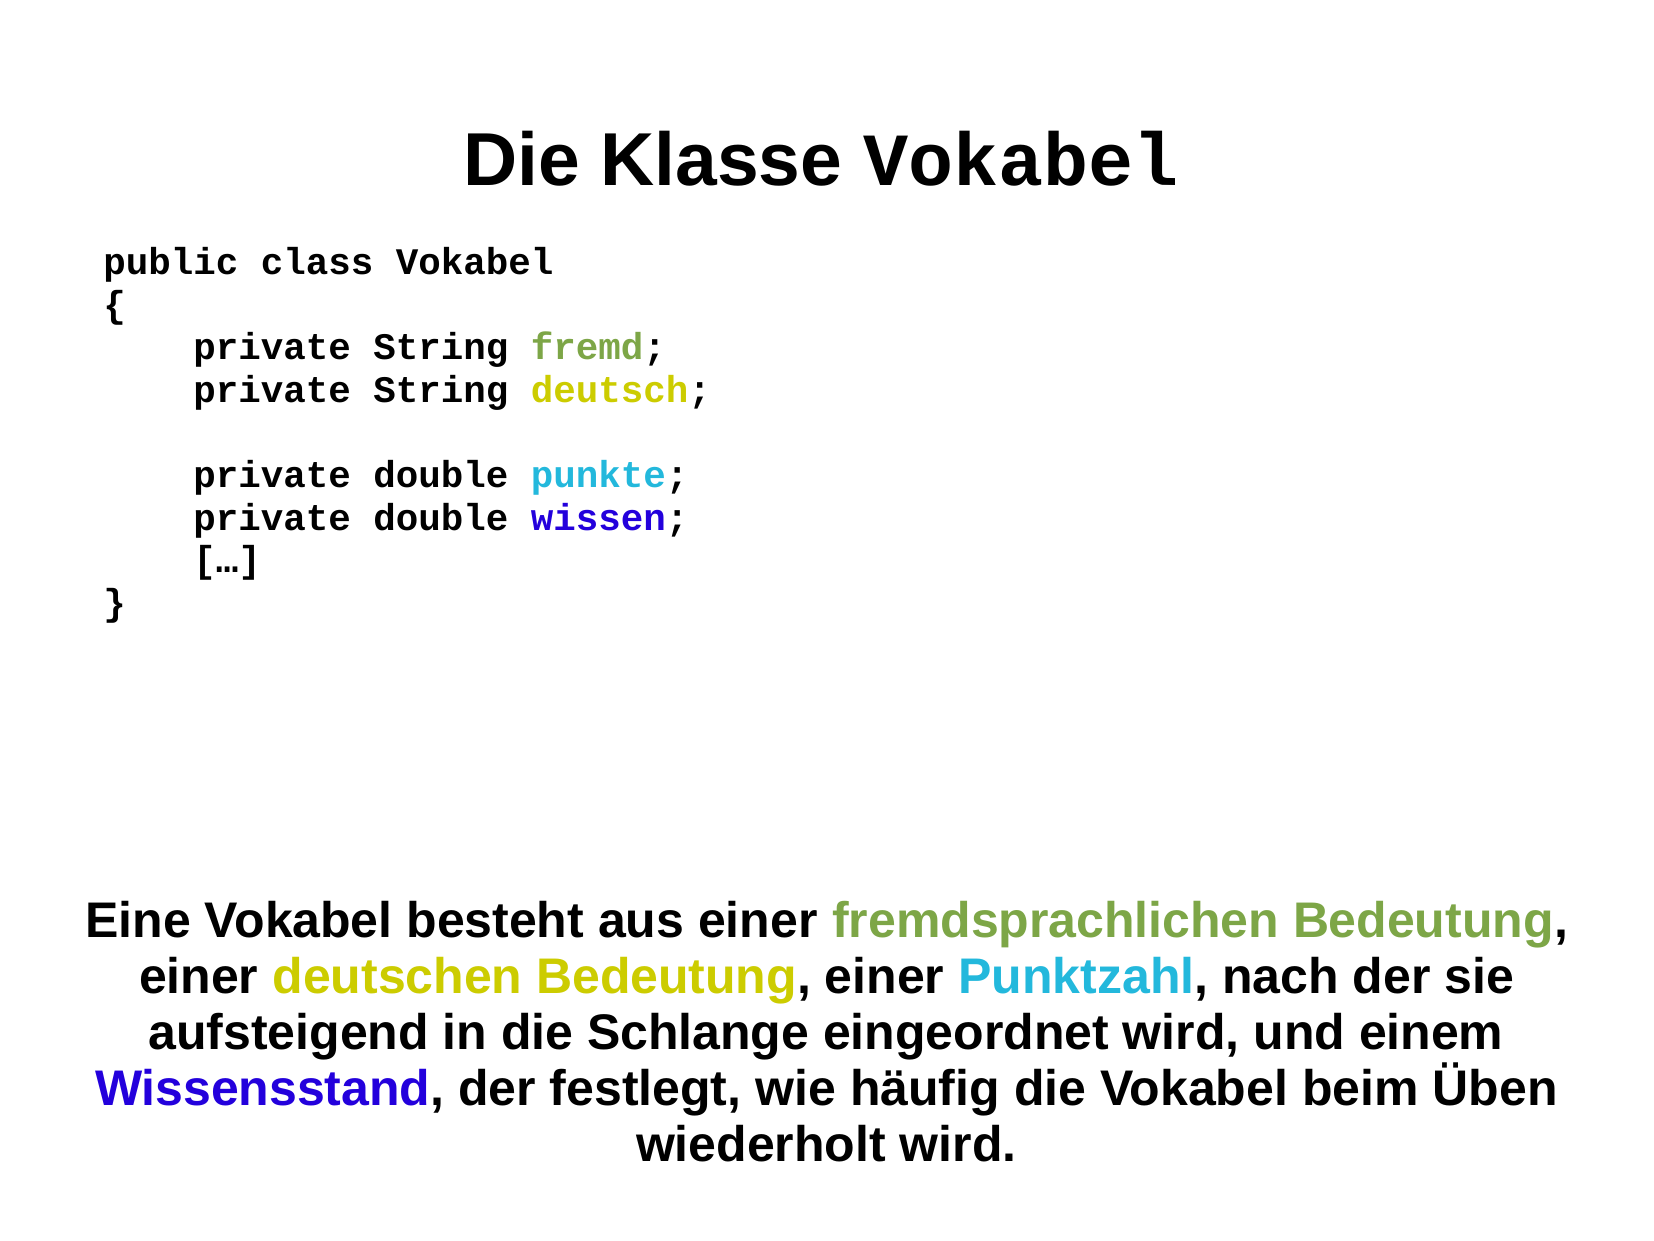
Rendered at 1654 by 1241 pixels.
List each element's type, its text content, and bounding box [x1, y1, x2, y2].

title Die Klasse Vokabel [76, 117, 1565, 208]
text_box public class Vokabel { private String fremd; private String deutsch; private double punkte; private double wissen; […] } [88, 236, 1625, 672]
text_box Eine Vokabel besteht aus einer fremdsprachlichen Bedeutung, einer deutschen Bedeutung, einer Punktzahl, nach der sie aufsteigend in die Schlange eingeordnet wird, und einem Wissensstand, der festlegt, wie häufig die Vokabel beim Üben wiederholt wird. [59, 885, 1595, 1186]
